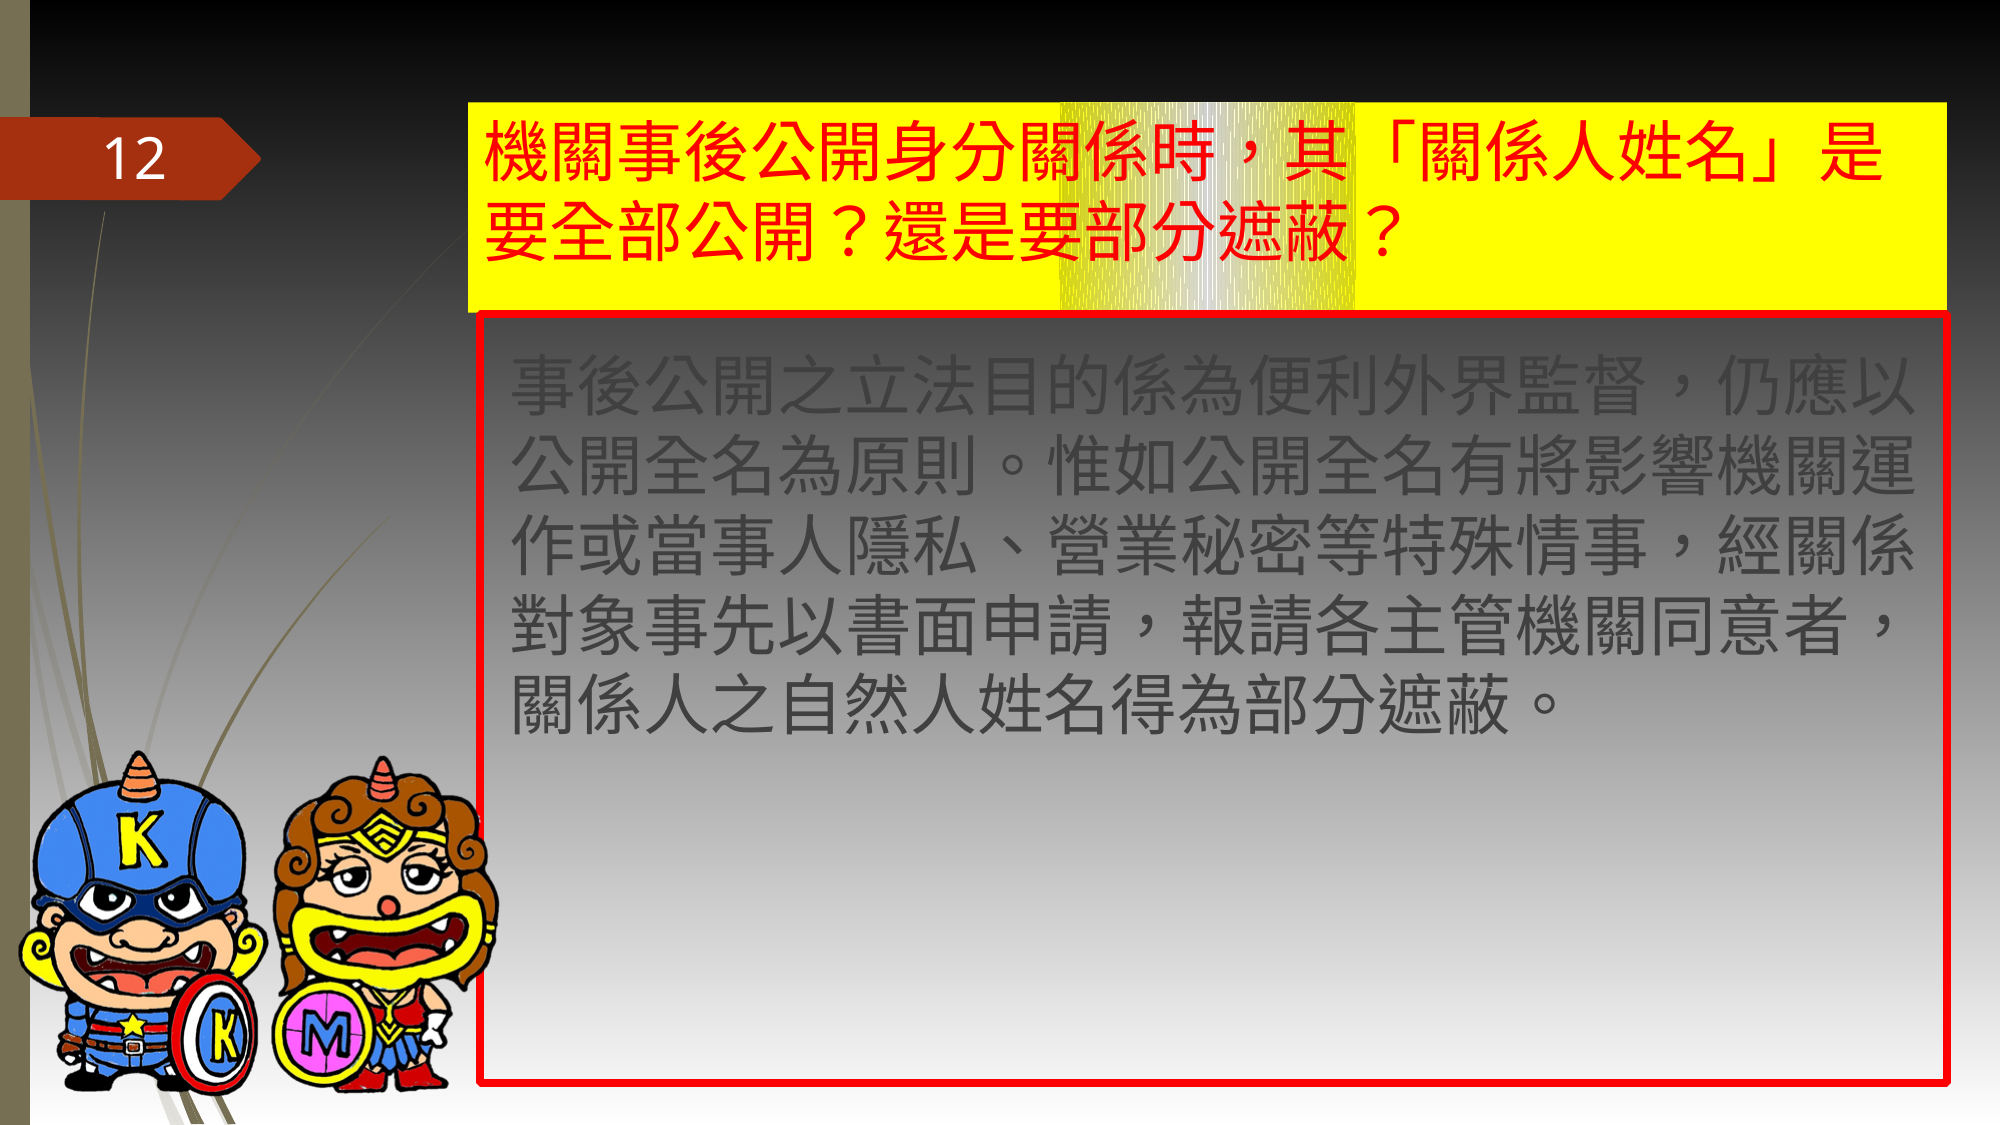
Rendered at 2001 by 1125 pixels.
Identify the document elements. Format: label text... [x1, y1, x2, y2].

text_box 12 [86, 114, 199, 199]
list 事後公開之立法目的係為便利外界監督，仍應以公開全名為原則。惟如公開全名有將影響機關運作或當事人隱私、營業秘密等特殊情事，經關係對象事先以書面申請，報請各主管機關同意者，關係人之自然人姓名得為部分遮蔽。 [480, 313, 1947, 1084]
picture [0, 745, 510, 1101]
title 機關事後公開身分關係時，其「關係人姓名」是要全部公開？還是要部分遮蔽？ [468, 102, 1947, 313]
